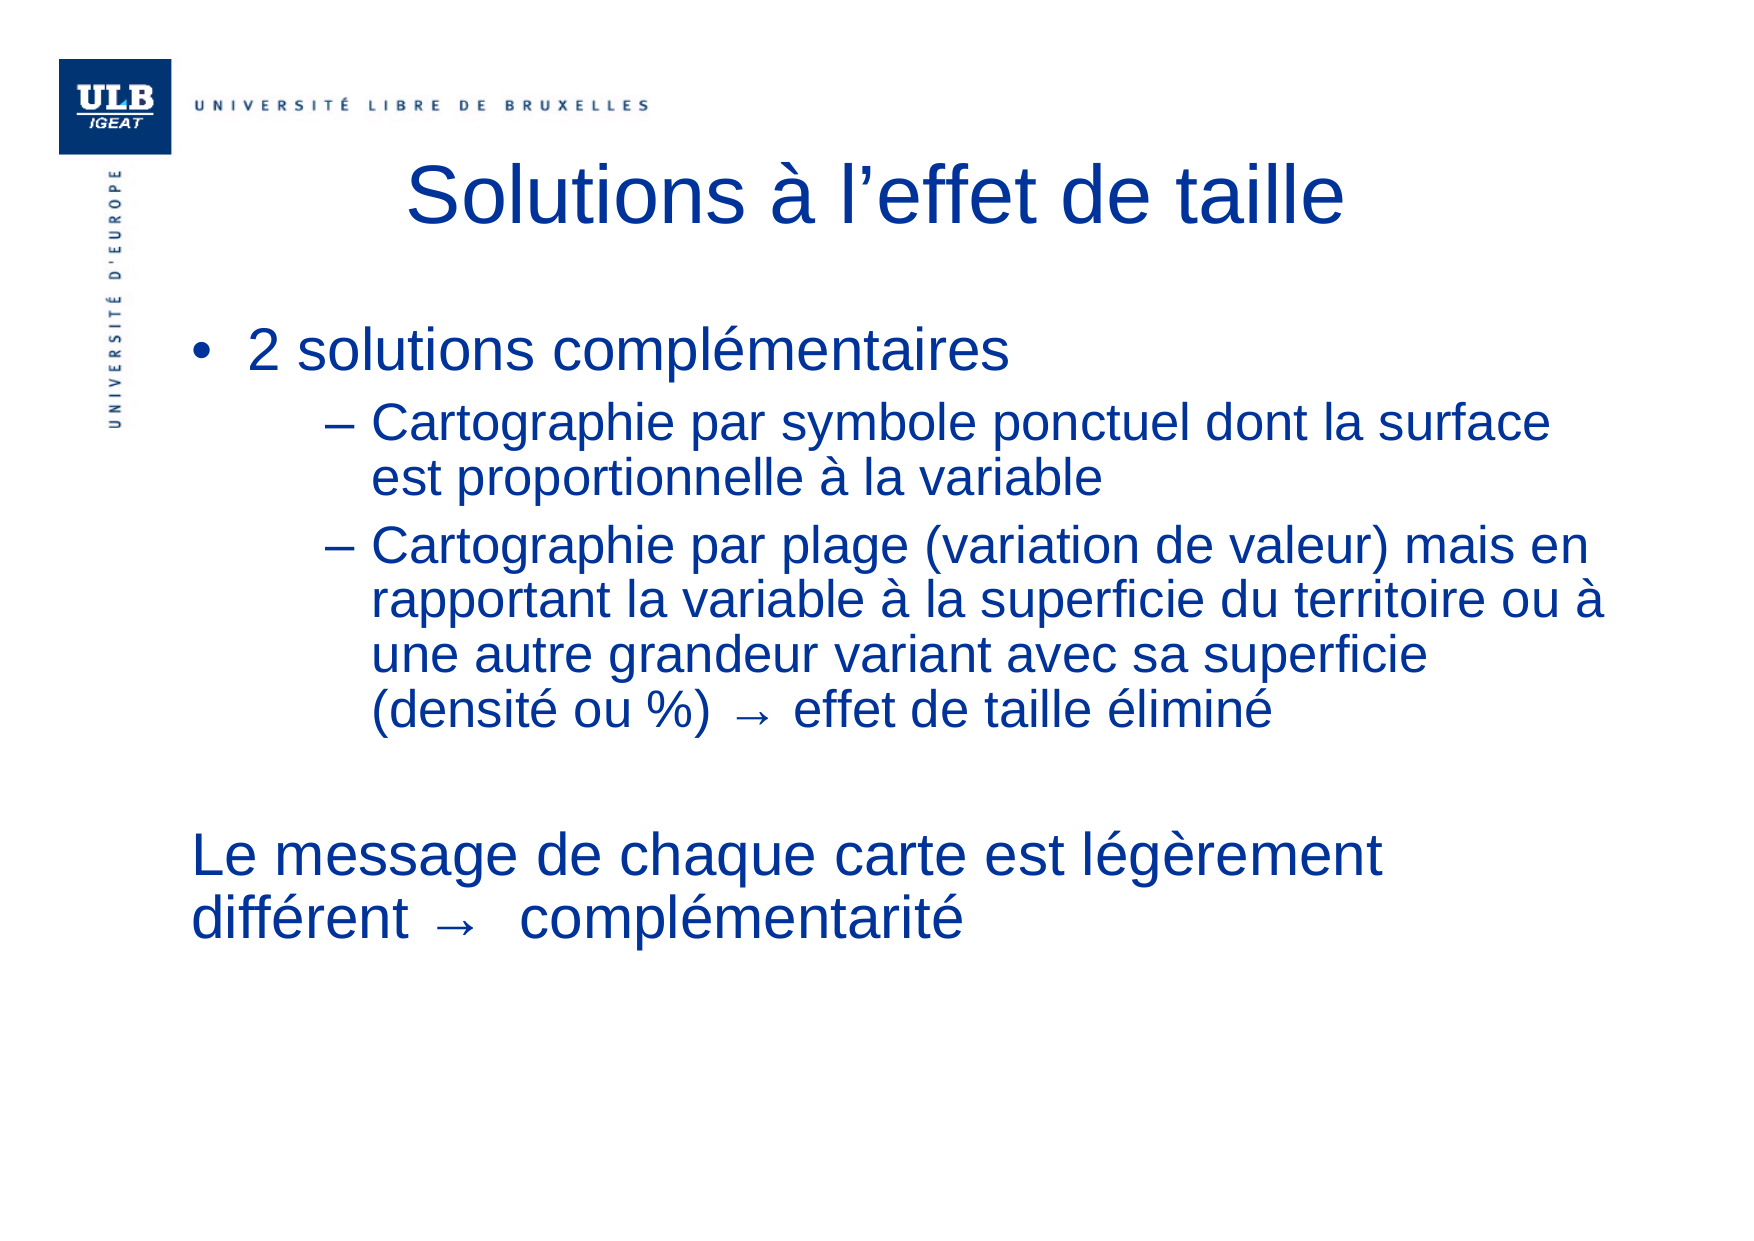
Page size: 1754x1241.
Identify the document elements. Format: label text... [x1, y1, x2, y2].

picture [59, 59, 1695, 1182]
list 2 solutions complémentaires Cartographie par symbole ponctuel dont la surface est proportionnelle à la variable Cartographie par plage (variation de valeur) mais en rapportant la variable à la superficie du territoire ou à une autre grandeur variant avec sa superficie (densité ou %) → effet de taille éliminé Le message de chaque carte est légèrement différent → complémentarité [140, 320, 1613, 972]
title Solutions à l’effet de taille [140, 79, 1613, 315]
